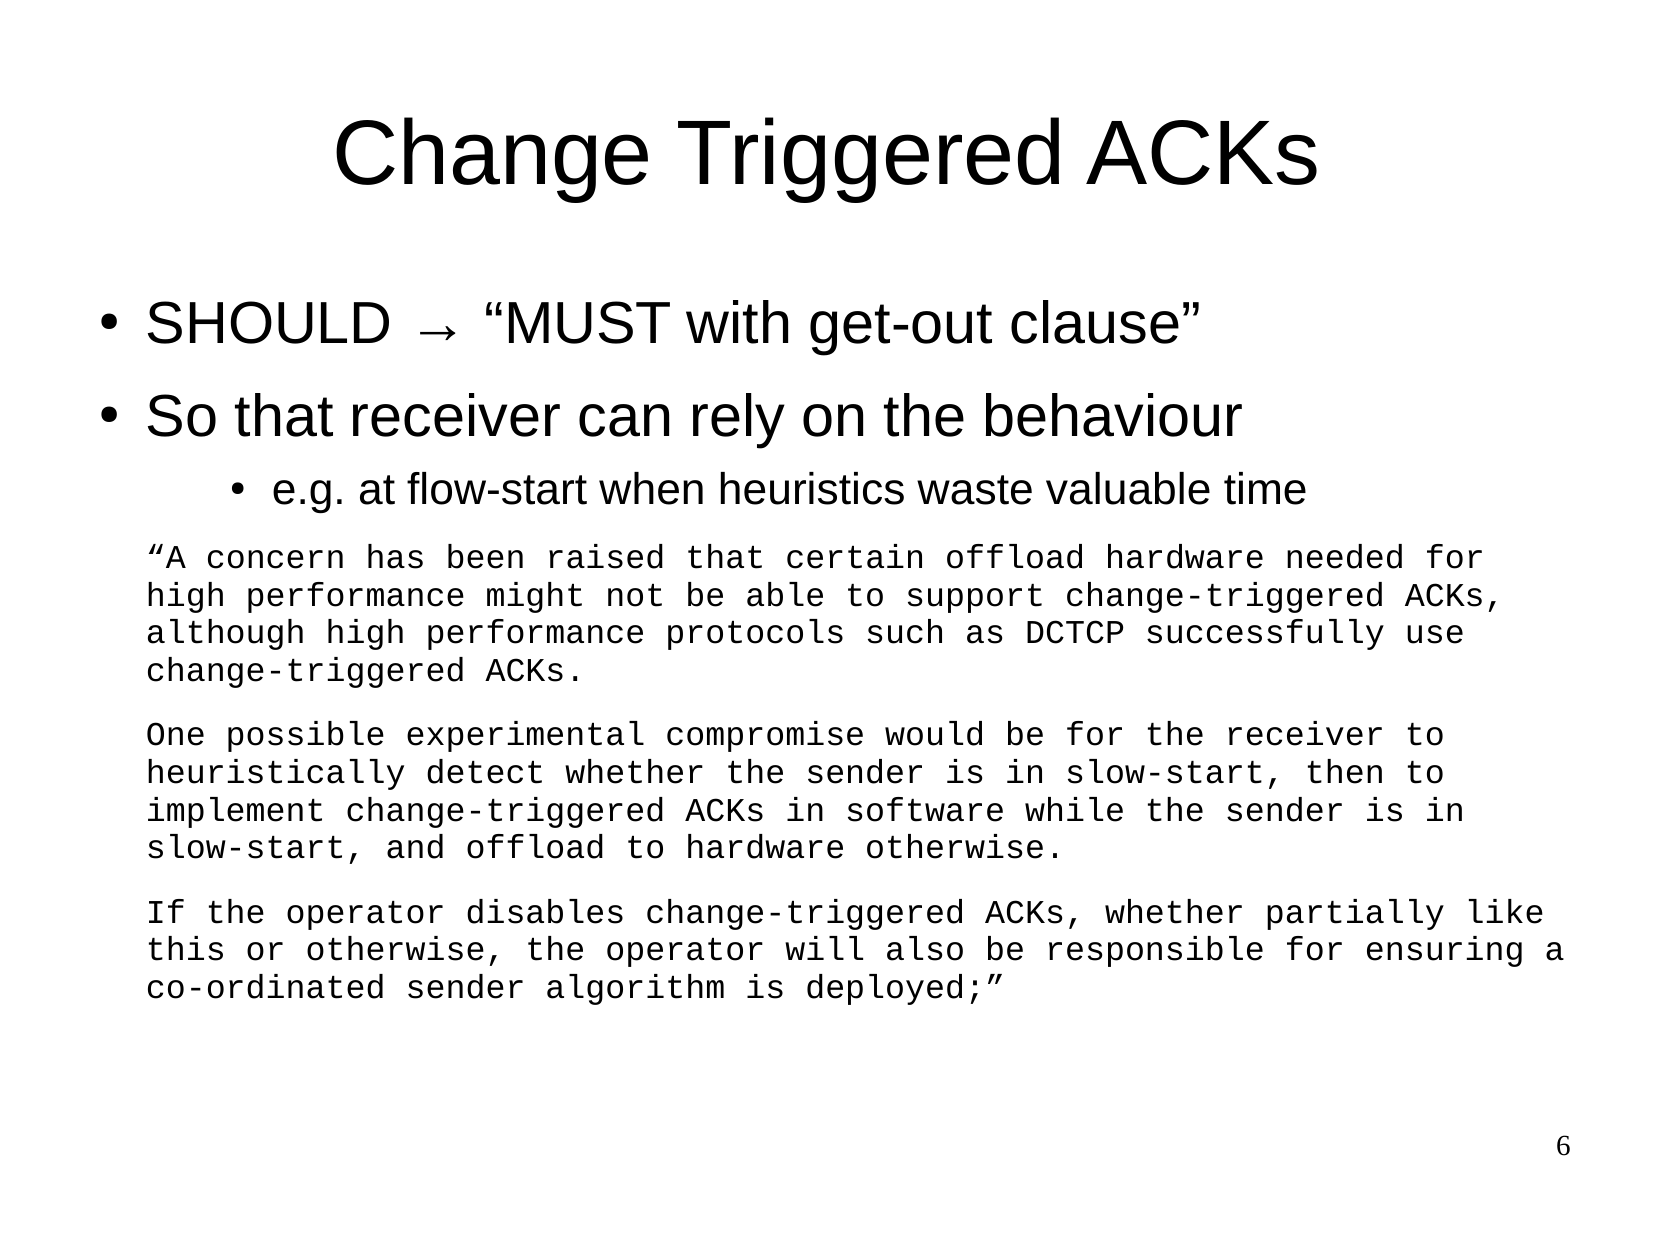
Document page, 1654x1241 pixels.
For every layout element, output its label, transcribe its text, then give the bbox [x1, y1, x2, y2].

list SHOULD → “MUST with get-out clause” So that receiver can rely on the behaviour e.g. at flow-start when heuristics waste valuable time “A concern has been raised that certain offload hardware needed for high performance might not be able to support change-triggered ACKs, although high performance protocols such as DCTCP successfully use change-triggered ACKs. One possible experimental compromise would be for the receiver to heuristically detect whether the sender is in slow-start, then to implement change-triggered ACKs in software while the sender is in slow-start, and offload to hardware otherwise. If the operator disables change-triggered ACKs, whether partially like this or otherwise, the operator will also be responsible for ensuring a co-ordinated sender algorithm is deployed;” [82, 290, 1571, 1010]
title Change Triggered ACKs [82, 49, 1571, 257]
